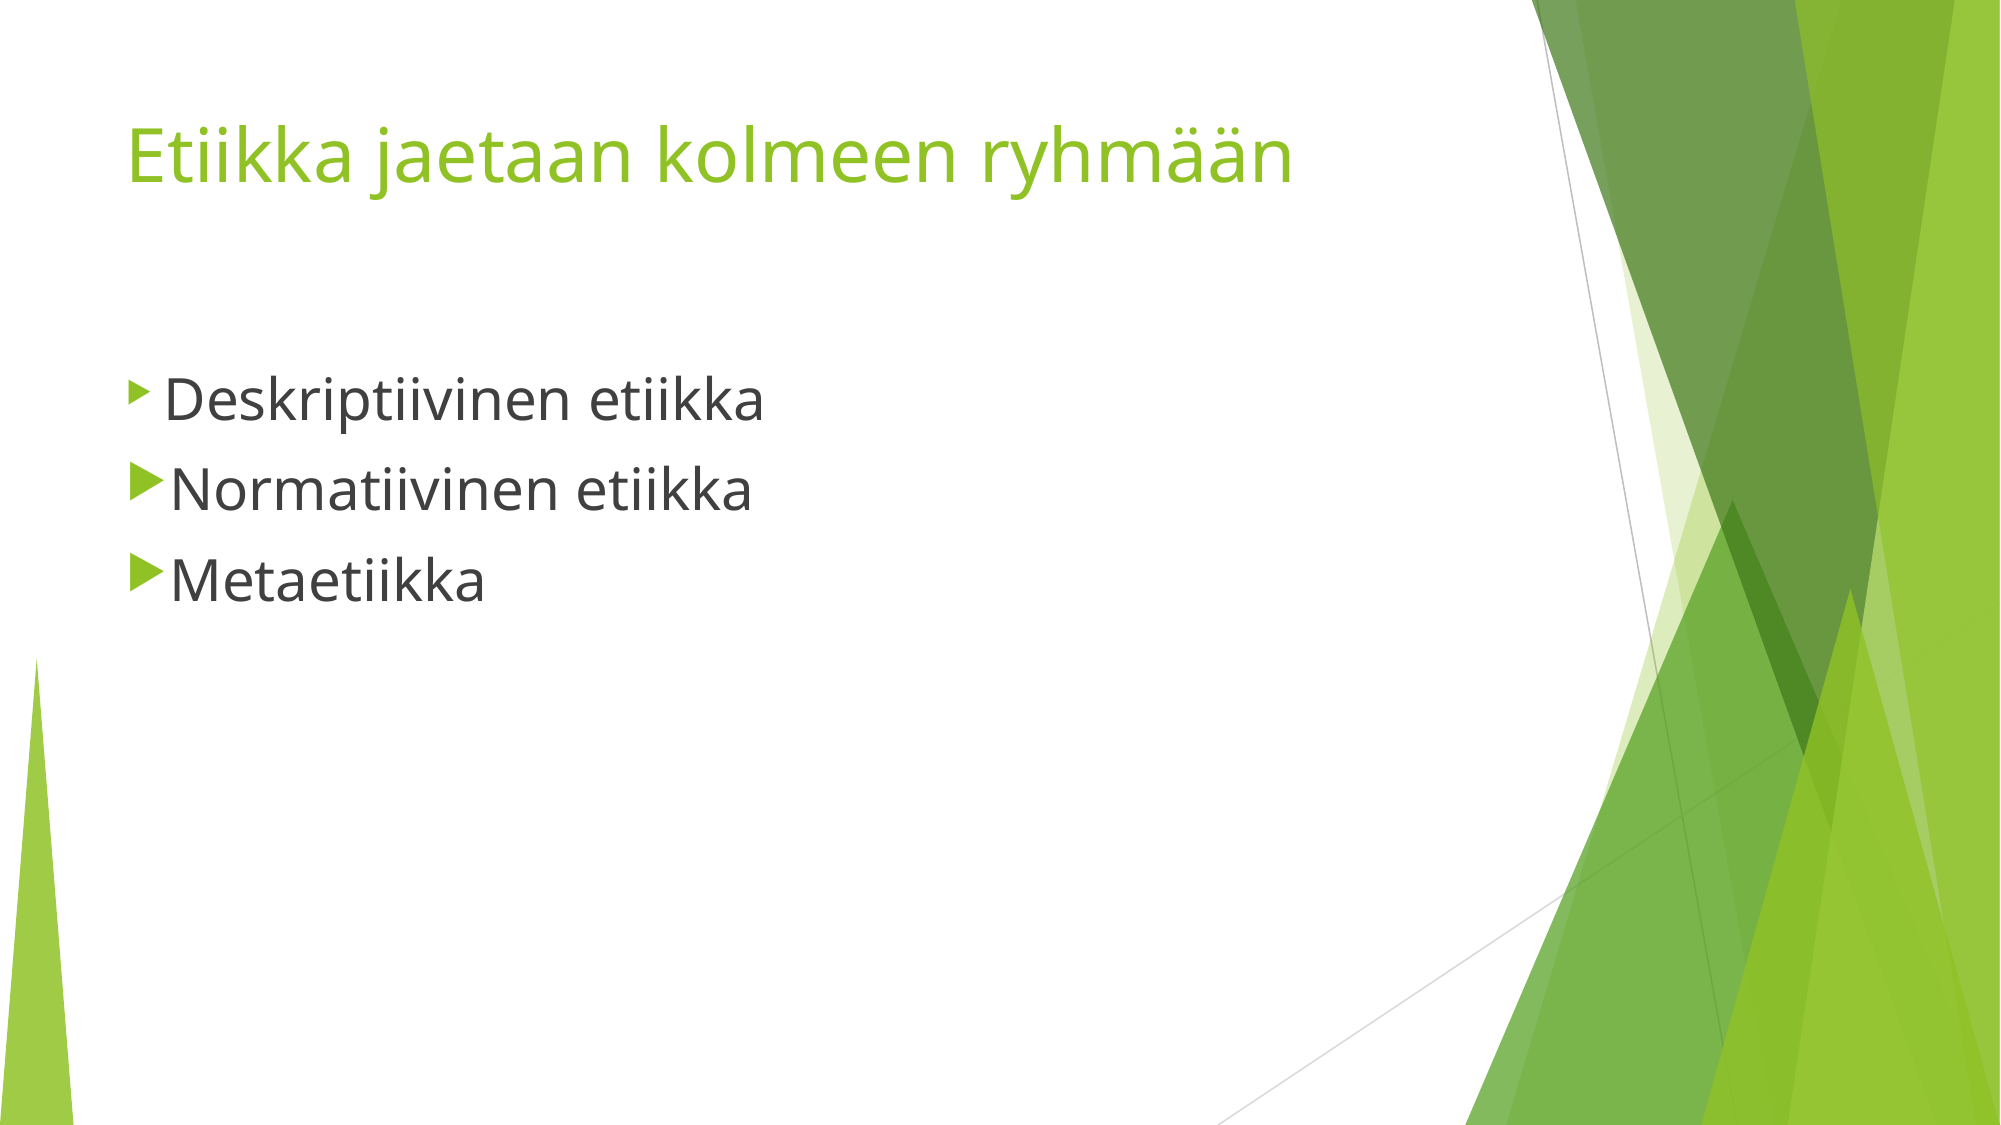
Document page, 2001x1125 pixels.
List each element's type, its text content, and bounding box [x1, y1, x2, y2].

title Etiikka jaetaan kolmeen ryhmään [111, 99, 1522, 317]
list Deskriptiivinen etiikka Normatiivinen etiikka Metaetiikka [111, 354, 1522, 992]
